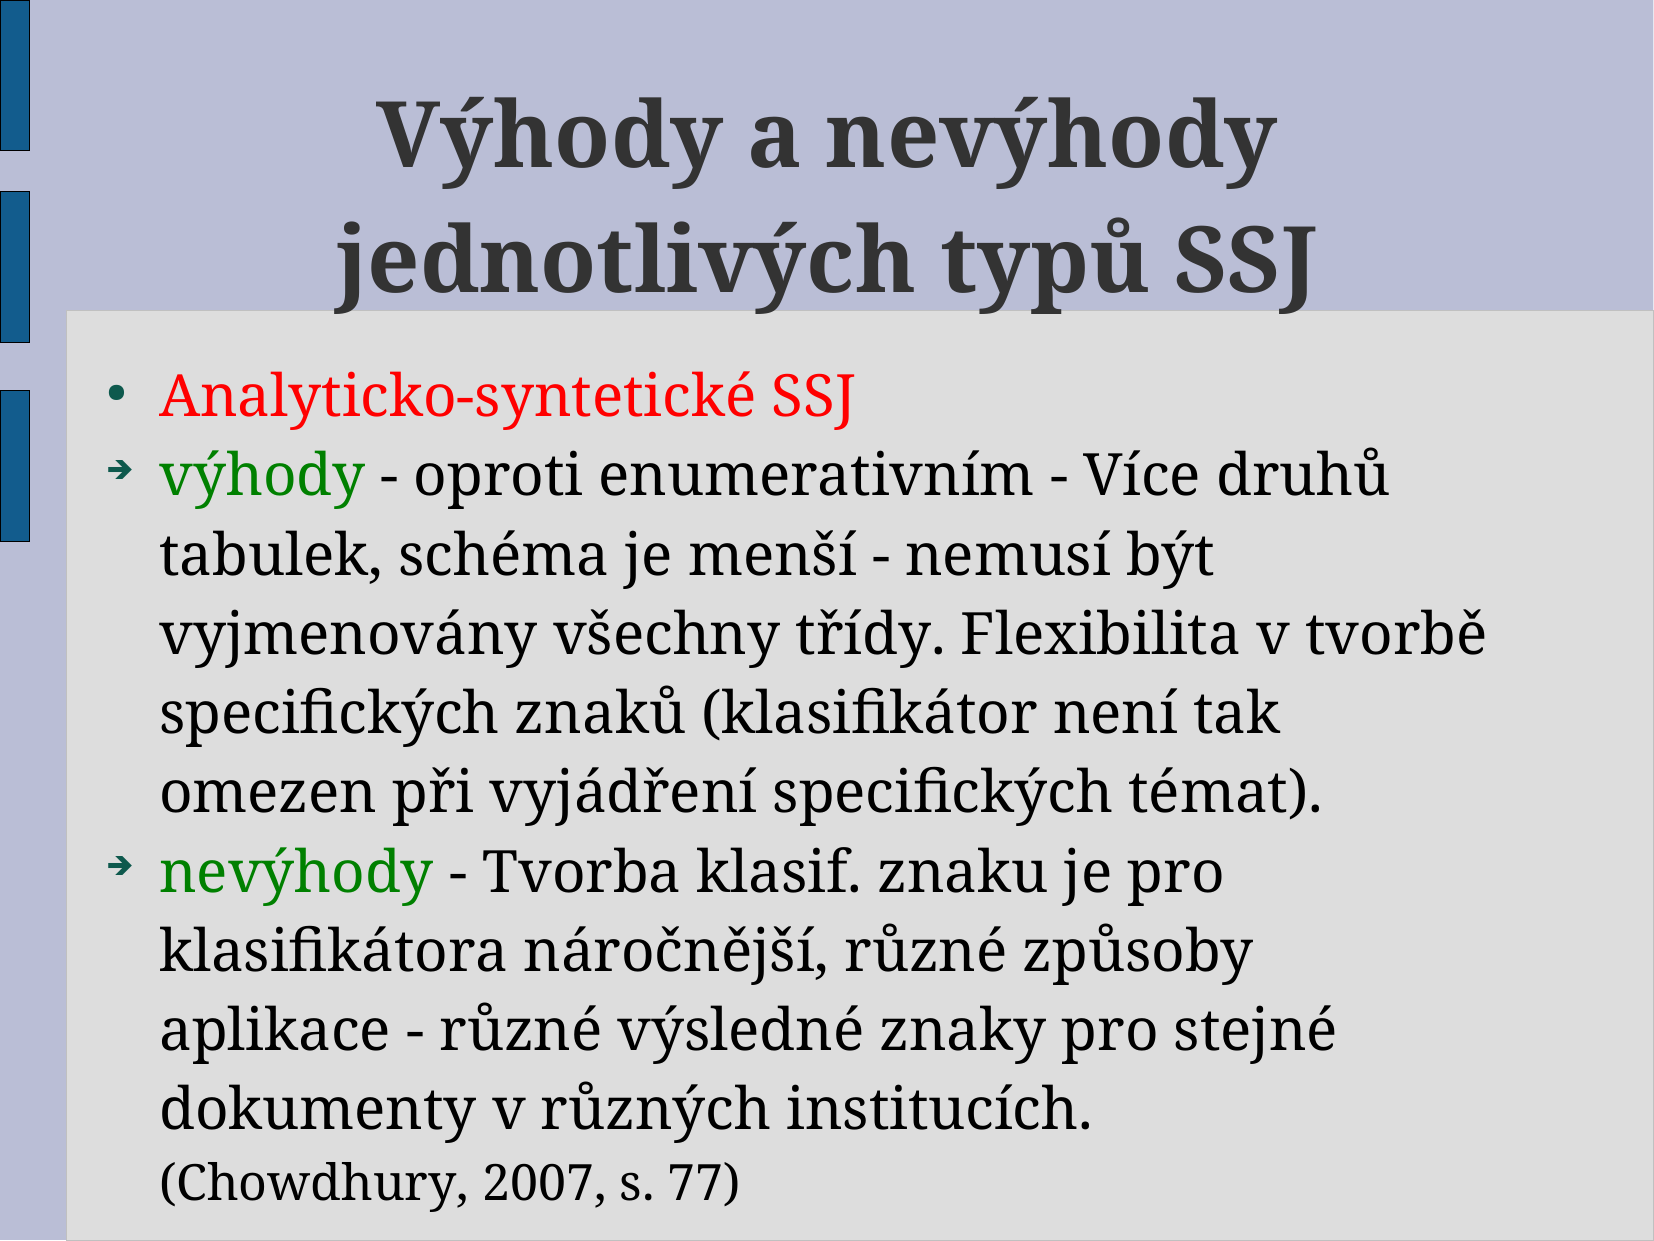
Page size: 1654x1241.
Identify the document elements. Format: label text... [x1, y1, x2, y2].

list Analyticko-syntetické SSJ výhody - oproti enumerativním - Více druhů tabulek, schéma je menší - nemusí být vyjmenovány všechny třídy. Flexibilita v tvorbě specifických znaků (klasifikátor není tak omezen při vyjádření specifických témat). nevýhody - Tvorba klasif. znaku je pro klasifikátora náročnější, různé způsoby aplikace - různé výsledné znaky pro stejné dokumenty v různých institucích. (Chowdhury, 2007, s. 77) [88, 354, 1501, 1121]
title Výhody a nevýhody jednotlivých typů SSJ [121, 90, 1534, 299]
